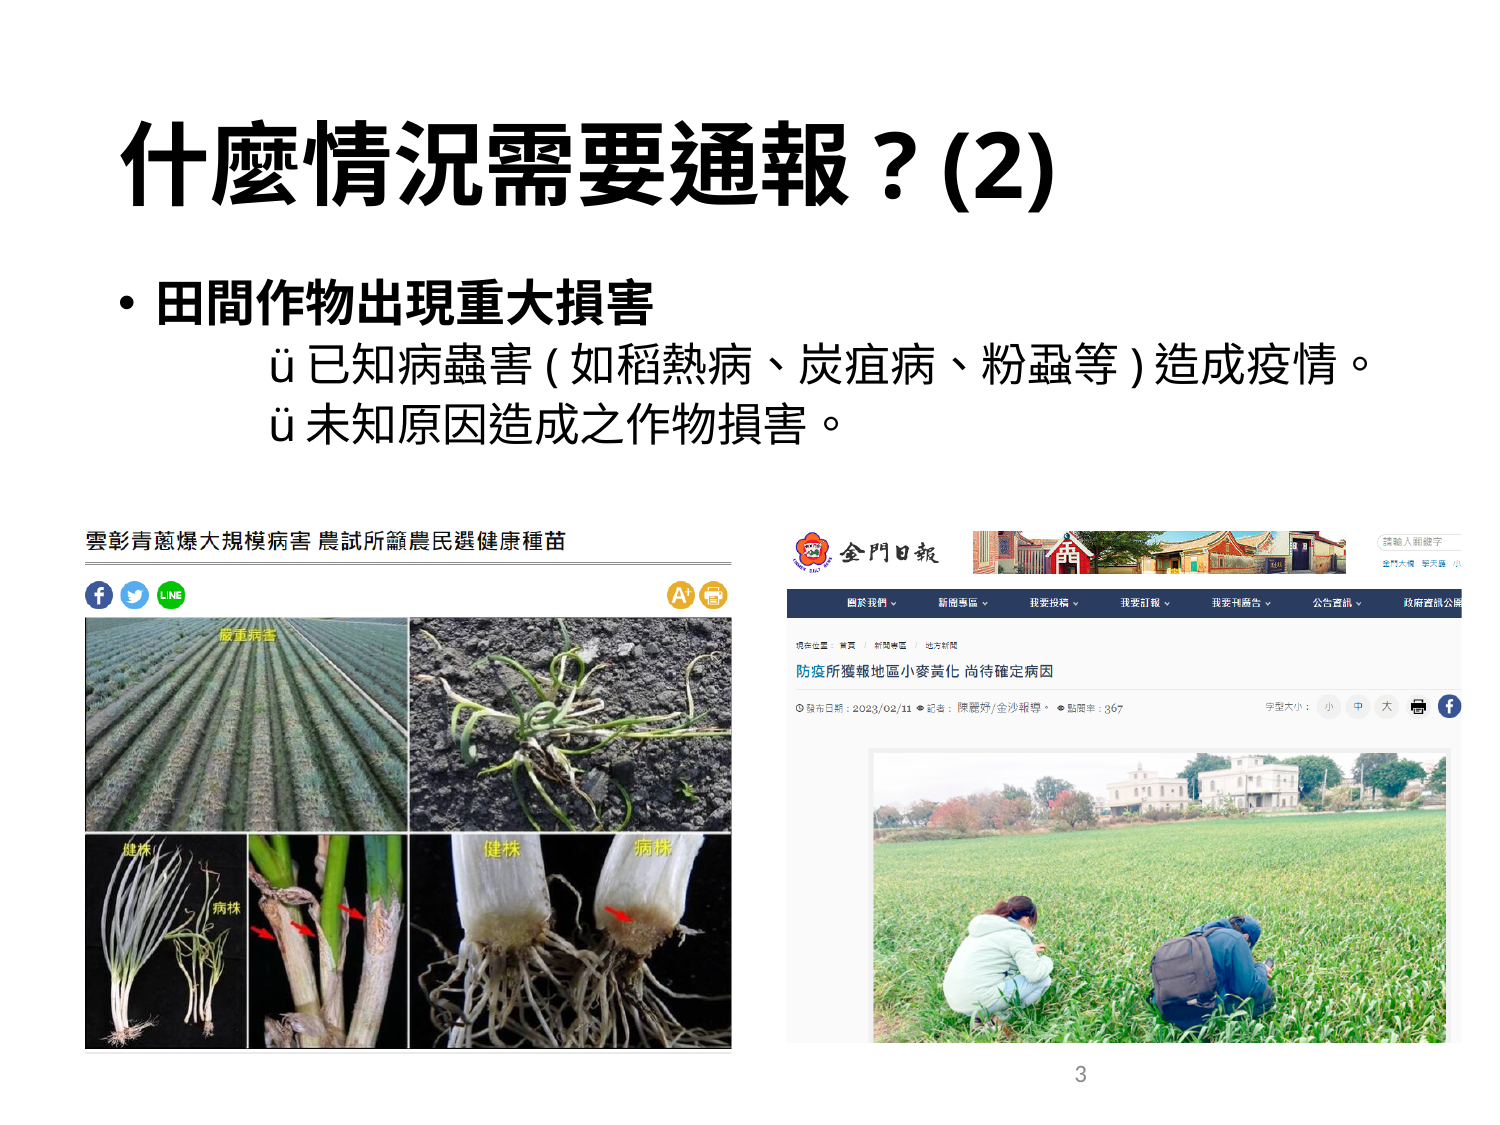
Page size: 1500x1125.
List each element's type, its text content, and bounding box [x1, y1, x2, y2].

text_box [1059, 1043, 1397, 1103]
picture [787, 523, 1462, 1043]
title 什麼情況需要通報? (2) [103, 59, 1397, 270]
text_box 田間作物出現重大損害 已知病蟲害(如稻熱病、炭疽病、粉蝨等)造成疫情。 未知原因造成之作物損害。 [103, 270, 1427, 594]
picture [79, 512, 741, 1054]
